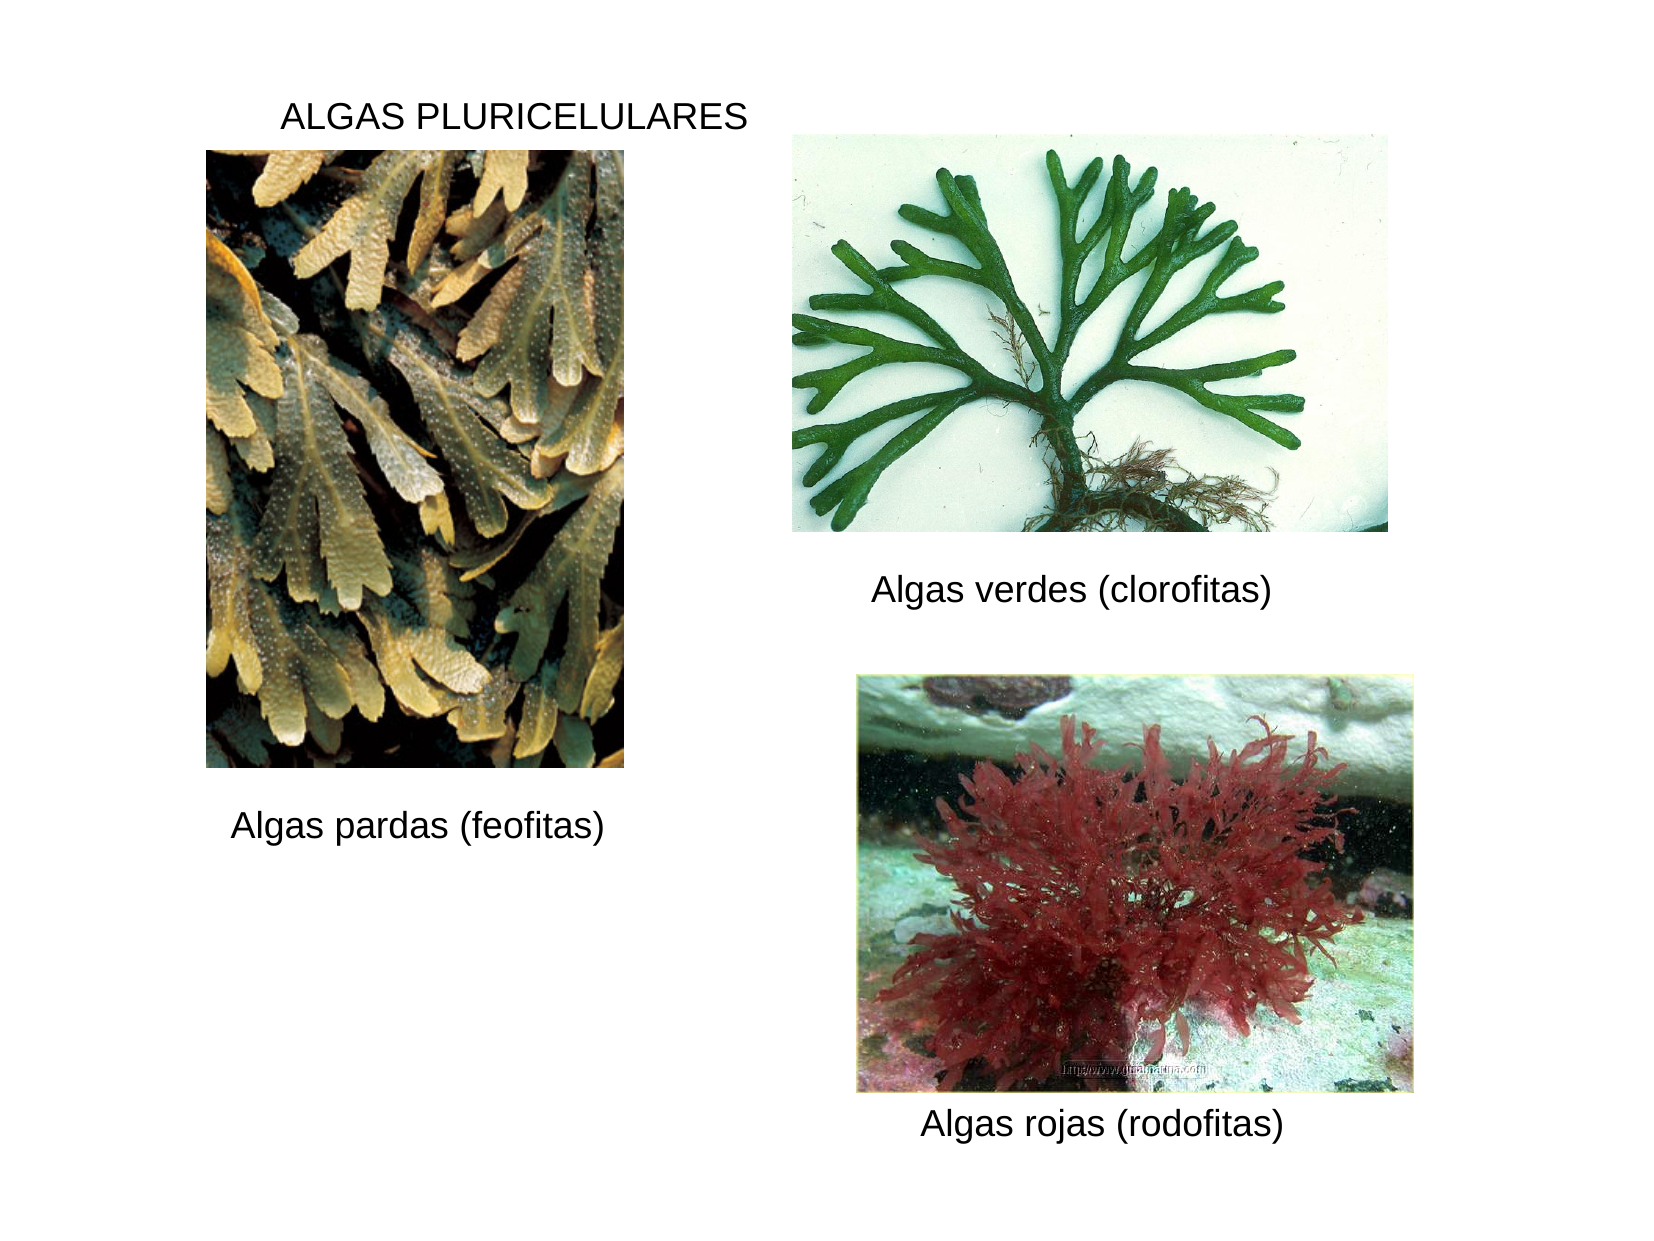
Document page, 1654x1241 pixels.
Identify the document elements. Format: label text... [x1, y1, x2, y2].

text_box ALGAS PLURICELULARES [265, 88, 764, 146]
picture [856, 674, 1414, 1093]
picture [792, 134, 1388, 532]
text_box Algas pardas (feofitas) [215, 797, 621, 855]
text_box Algas rojas (rodofitas) [905, 1094, 1300, 1152]
text_box Algas verdes (clorofitas) [856, 561, 1288, 618]
picture [206, 150, 624, 768]
